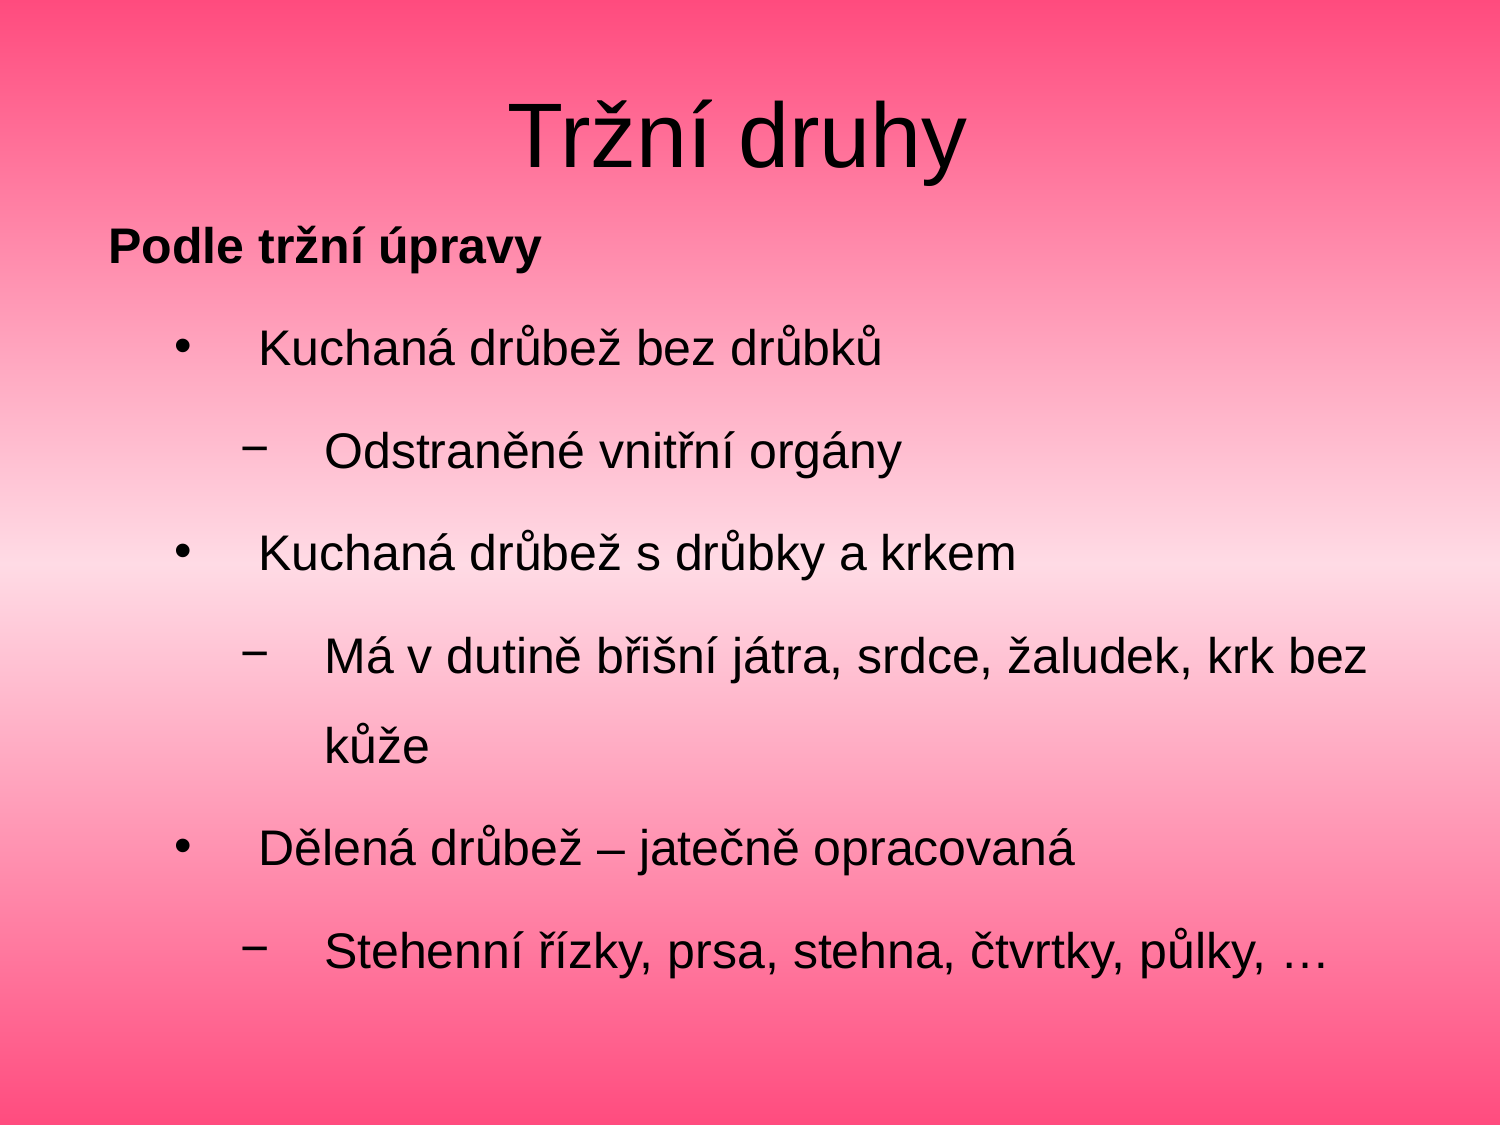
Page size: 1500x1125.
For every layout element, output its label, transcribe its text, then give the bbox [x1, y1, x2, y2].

title Tržní druhy [100, 68, 1376, 175]
list Podle tržní úpravy Kuchaná drůbež bez drůbků Odstraněné vnitřní orgány Kuchaná drůbež s drůbky a krkem Má v dutině břišní játra, srdce, žaludek, krk bez kůže Dělená drůbež – jatečně opracovaná Stehenní řízky, prsa, stehna, čtvrtky, půlky, … [93, 175, 1407, 1055]
